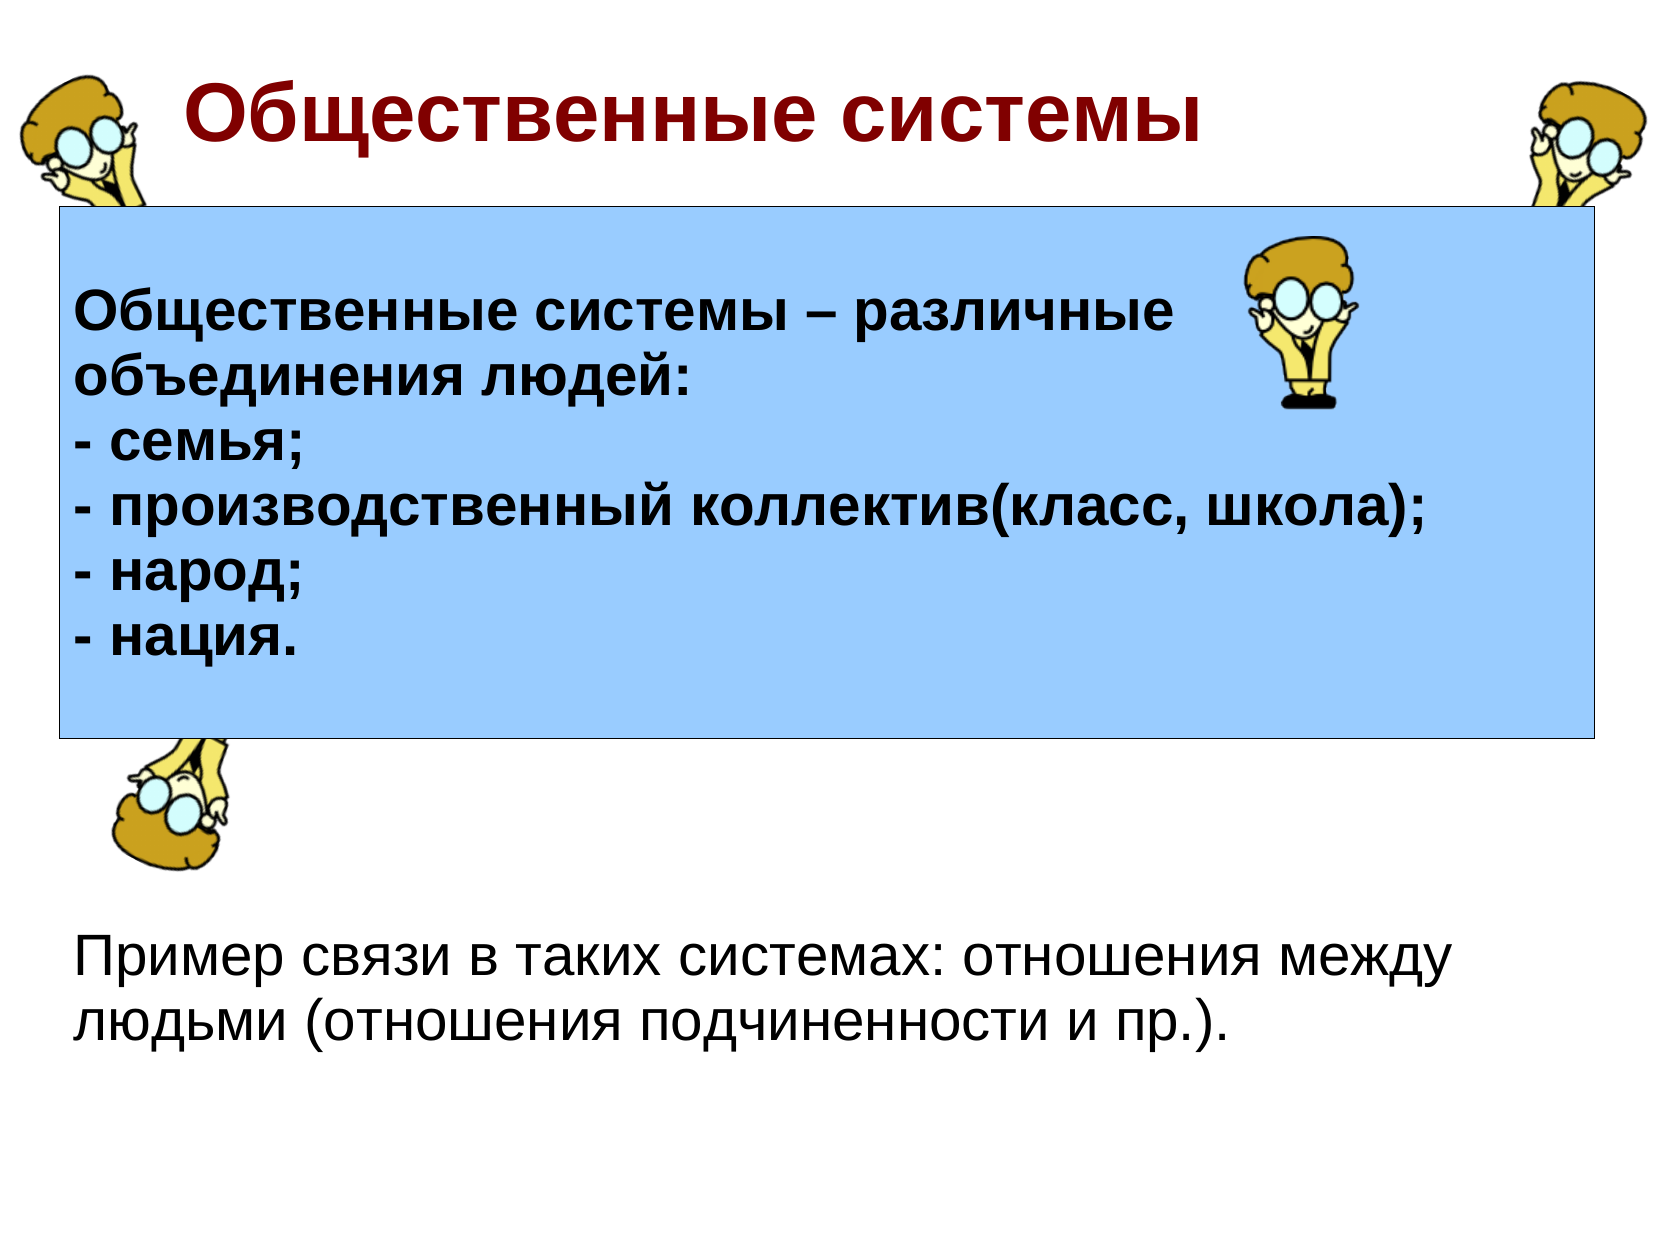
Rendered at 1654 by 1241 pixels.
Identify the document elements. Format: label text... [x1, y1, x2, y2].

picture [1240, 236, 1366, 413]
text_box Пример связи в таких системах: отношения между людьми (отношения подчиненности и пр.). [59, 915, 1595, 1060]
text_box Общественные системы [59, 59, 1329, 167]
picture [88, 739, 283, 894]
picture [1481, 59, 1654, 259]
text_box Общественные системы – различные объединения людей: - семья; - производственный коллектив(класс, школа); - народ; - нация. [59, 206, 1595, 739]
picture [0, 85, 185, 234]
